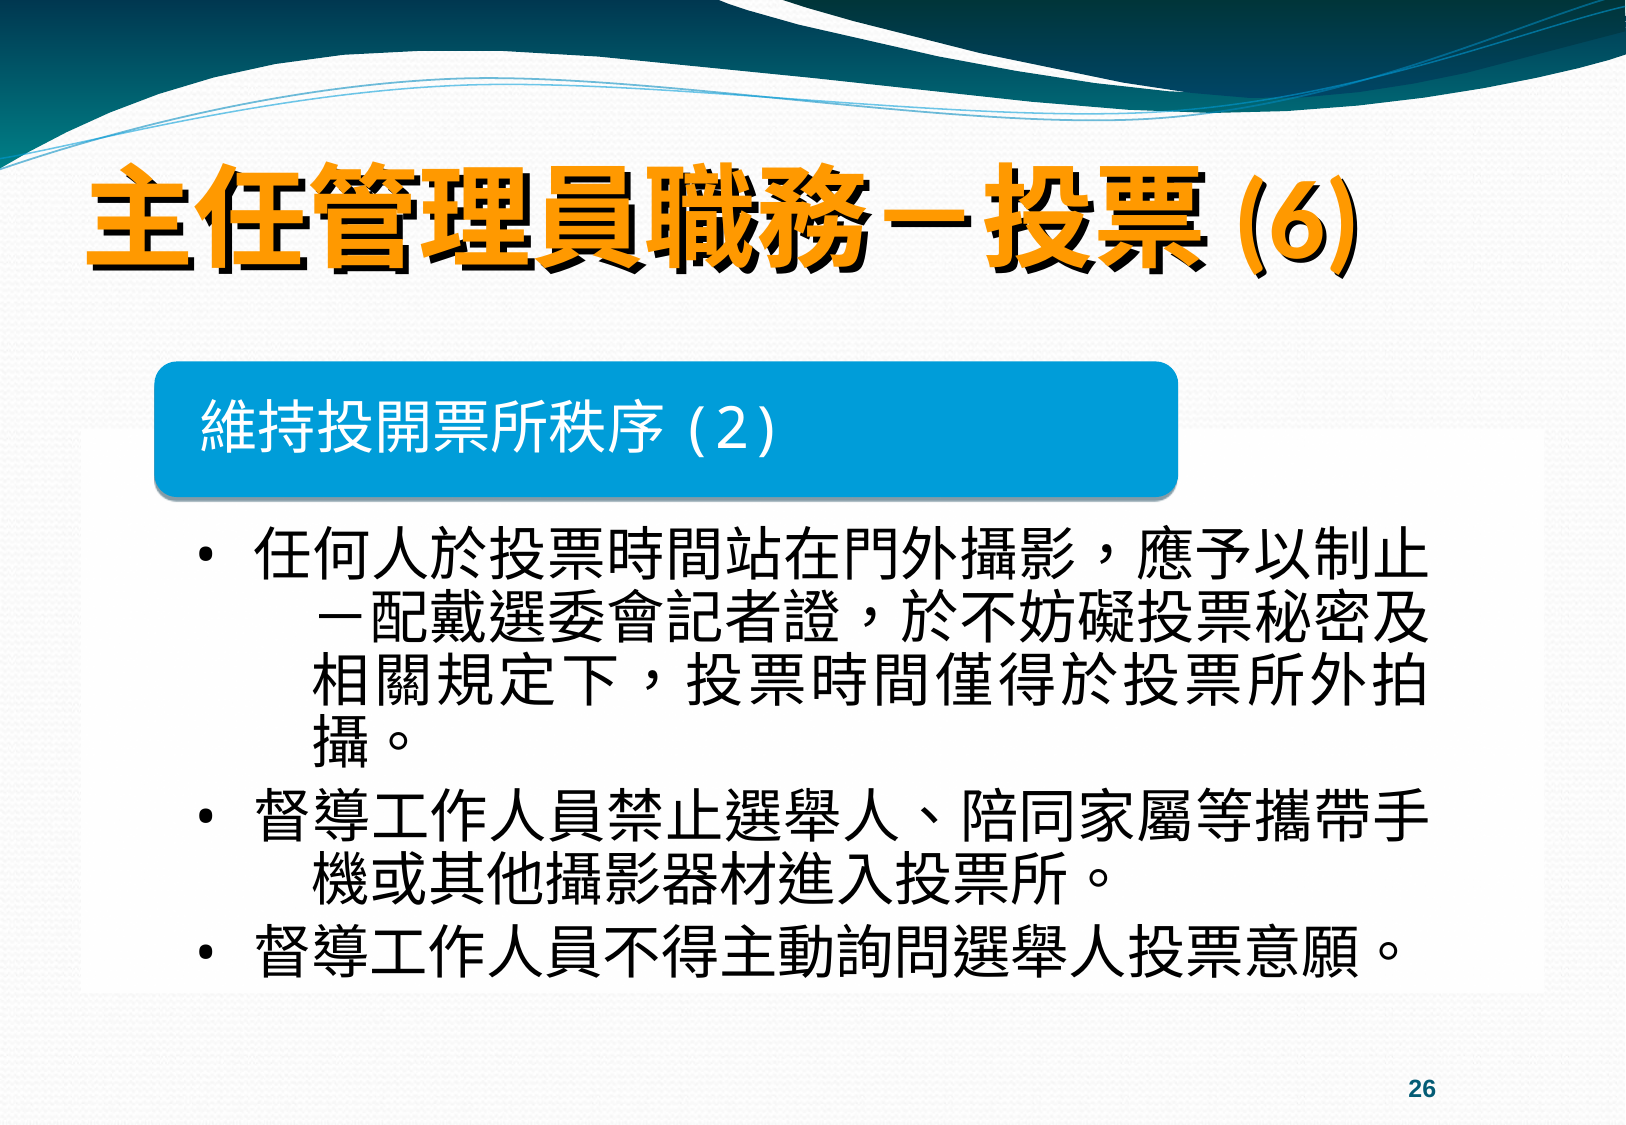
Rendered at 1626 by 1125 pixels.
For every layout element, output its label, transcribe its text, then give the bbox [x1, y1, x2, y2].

text_box 維持投開票所秩序(2) [154, 361, 1179, 498]
title 主任管理員職務－投票(6) [81, 115, 1544, 304]
text_box 26 [1408, 1042, 1544, 1103]
text_box 任何人於投票時間站在門外攝影，應予以制止－配戴選委會記者證，於不妨礙投票秘密及相關規定下，投票時間僅得於投票所外拍攝。 督導工作人員禁止選舉人、陪同家屬等攜帶手機或其他攝影器材進入投票所。 督導工作人員不得主動詢問選舉人投票意願。 [81, 429, 1544, 994]
